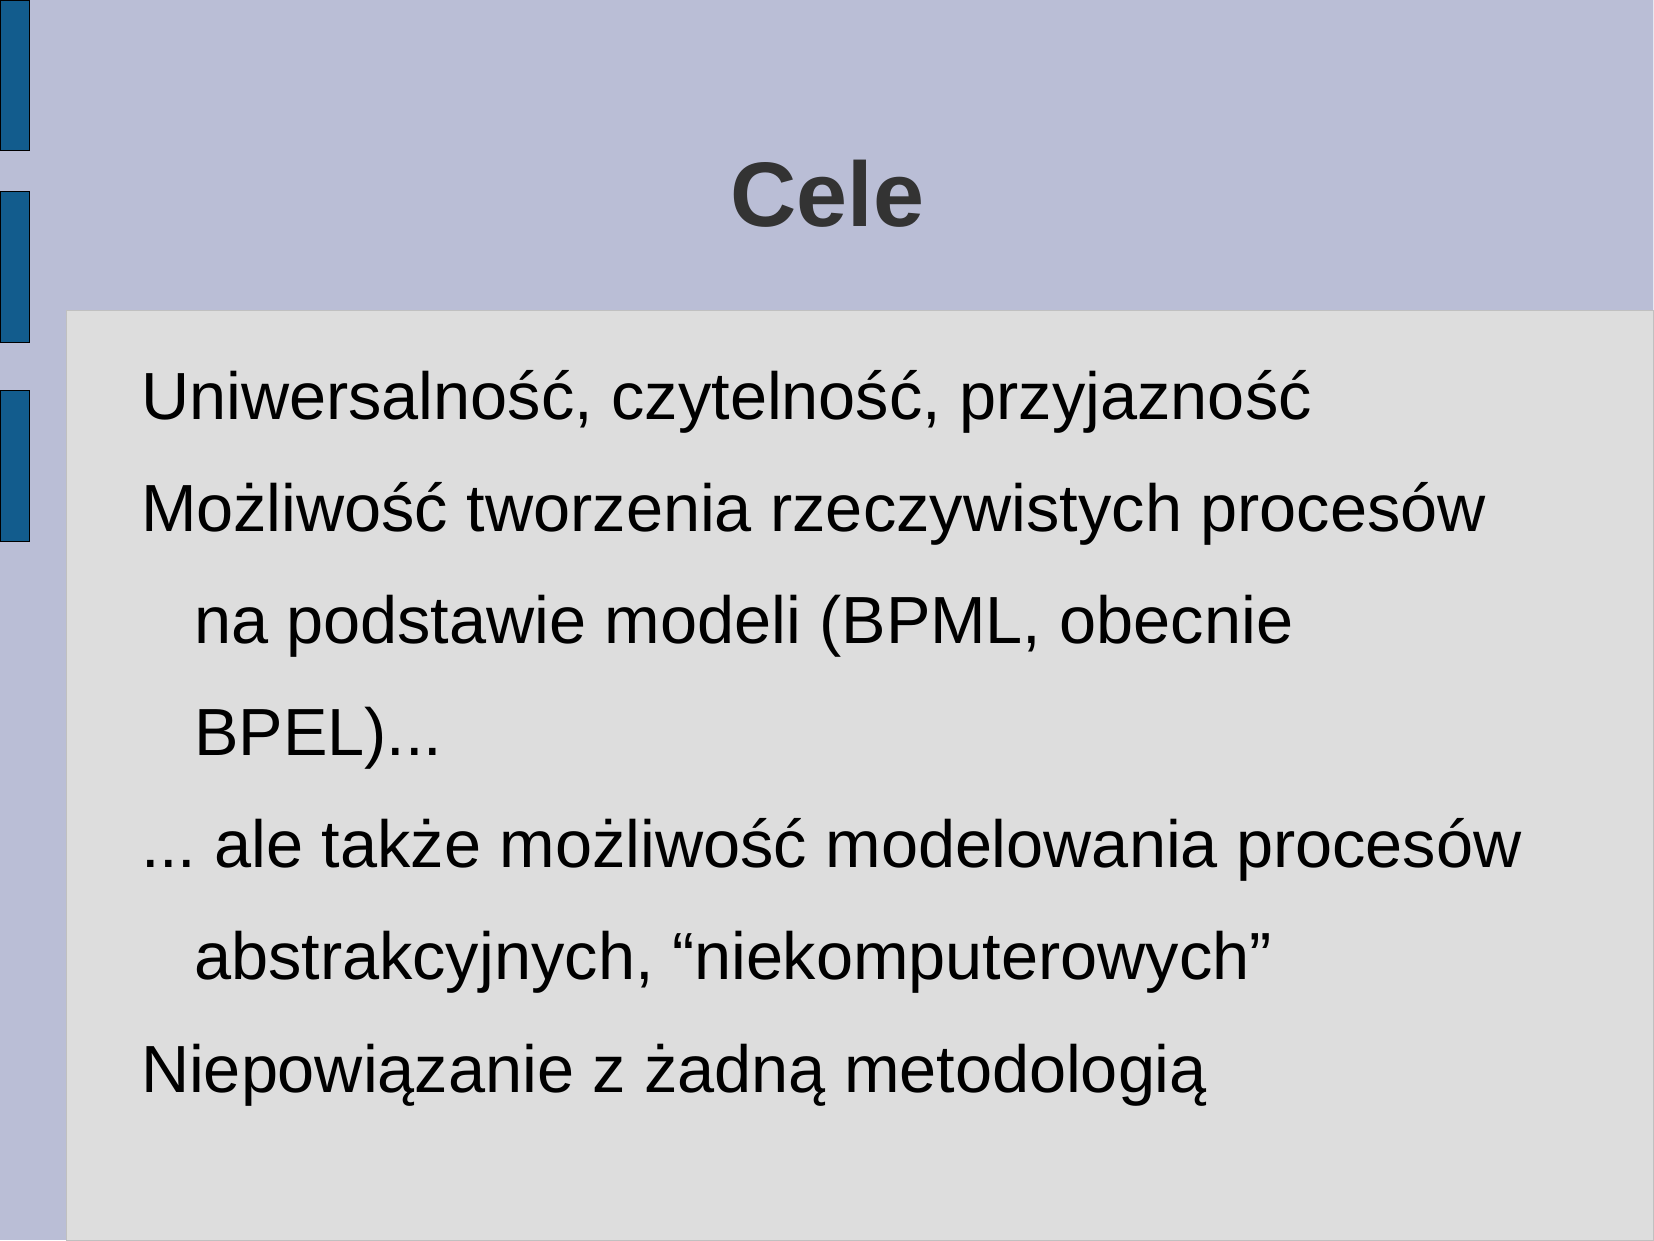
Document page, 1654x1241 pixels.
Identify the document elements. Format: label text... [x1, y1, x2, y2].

title Cele [121, 91, 1534, 299]
list Uniwersalność, czytelność, przyjazność Możliwość tworzenia rzeczywistych procesów na podstawie modeli (BPML, obecnie BPEL)... ... ale także możliwość modelowania procesów abstrakcyjnych, “niekomputerowych” Niepowiązanie z żadną metodologią [123, 321, 1536, 1182]
